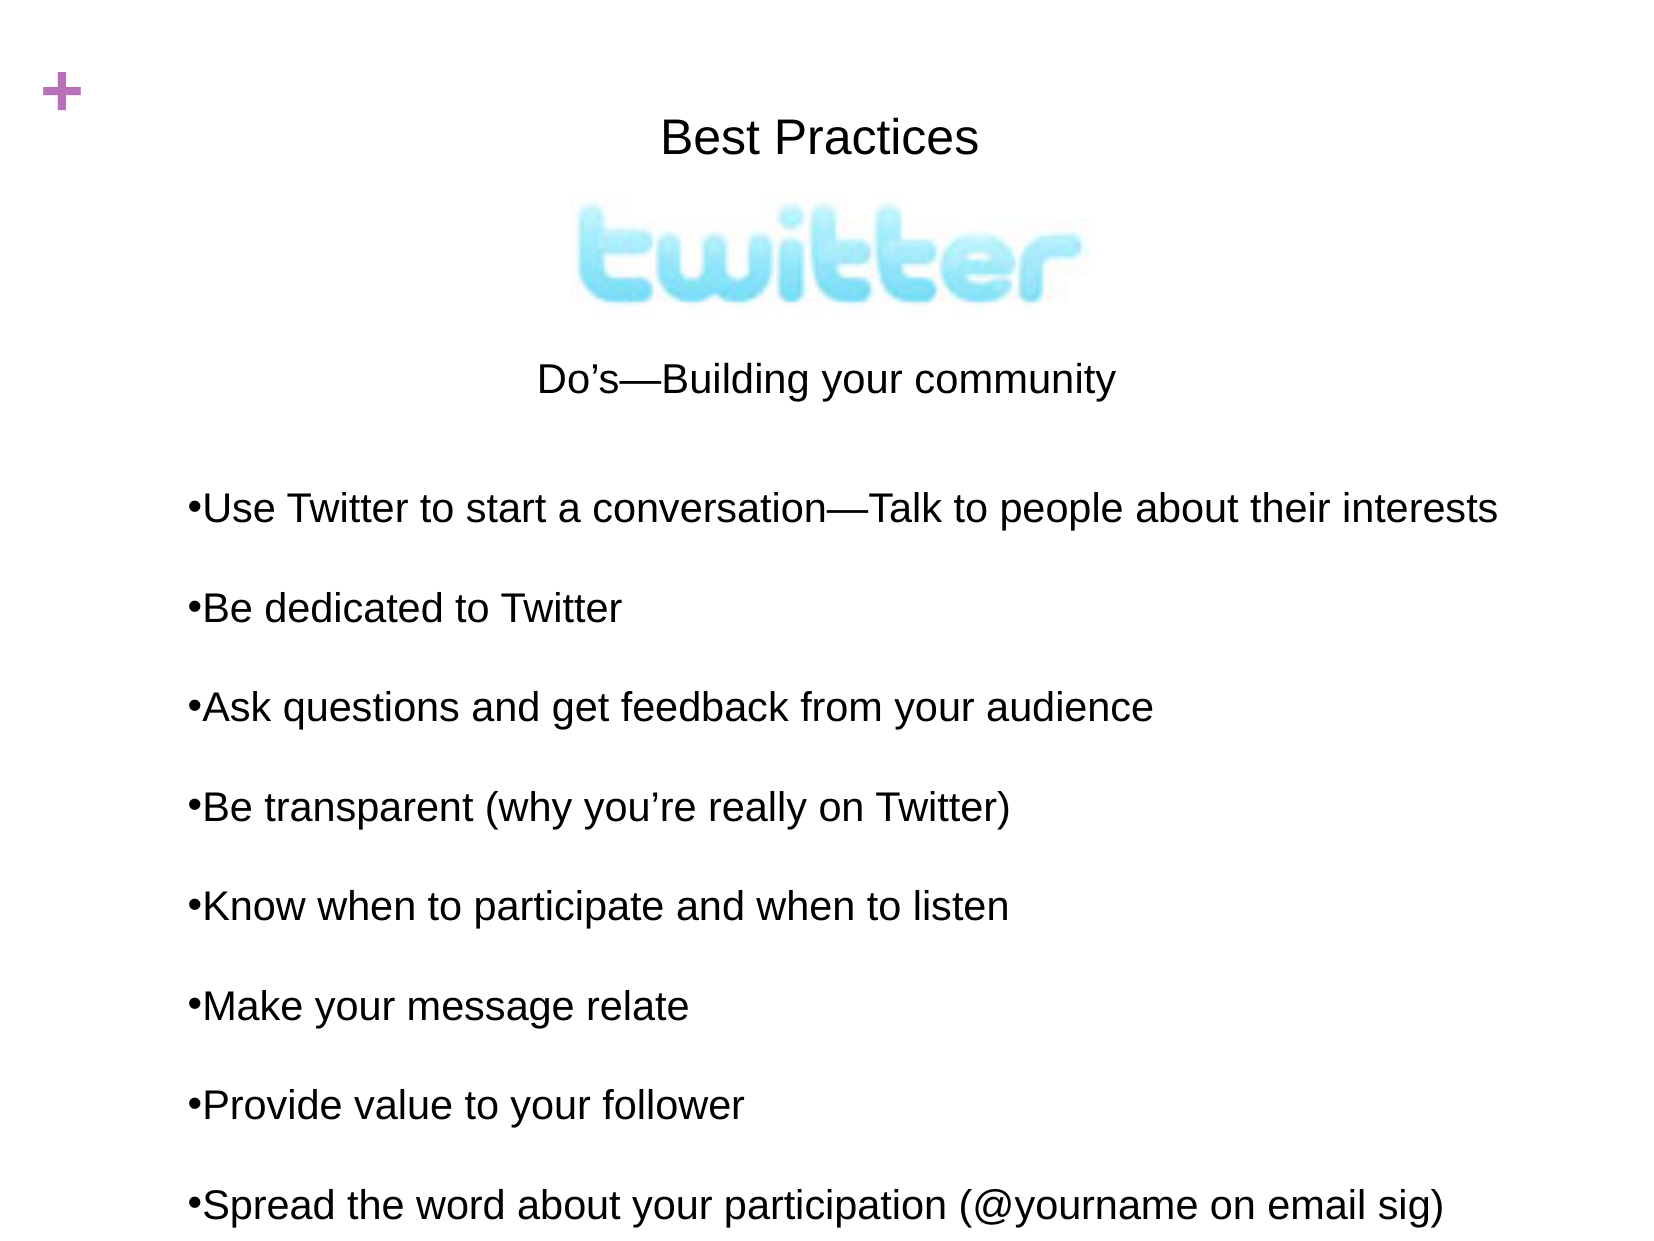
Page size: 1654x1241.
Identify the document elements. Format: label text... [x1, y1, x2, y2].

text_box Use Twitter to start a conversation—Talk to people about their interests Be dedicated to Twitter Ask questions and get feedback from your audience Be transparent (why you’re really on Twitter) Know when to participate and when to listen Make your message relate Provide value to your follower Spread the word about your participation (@yourname on email sig) [173, 473, 1515, 1236]
picture [571, 192, 1089, 317]
text_box Best Practices [96, 96, 1558, 172]
text_box Do’s—Building your community [41, 344, 1613, 410]
